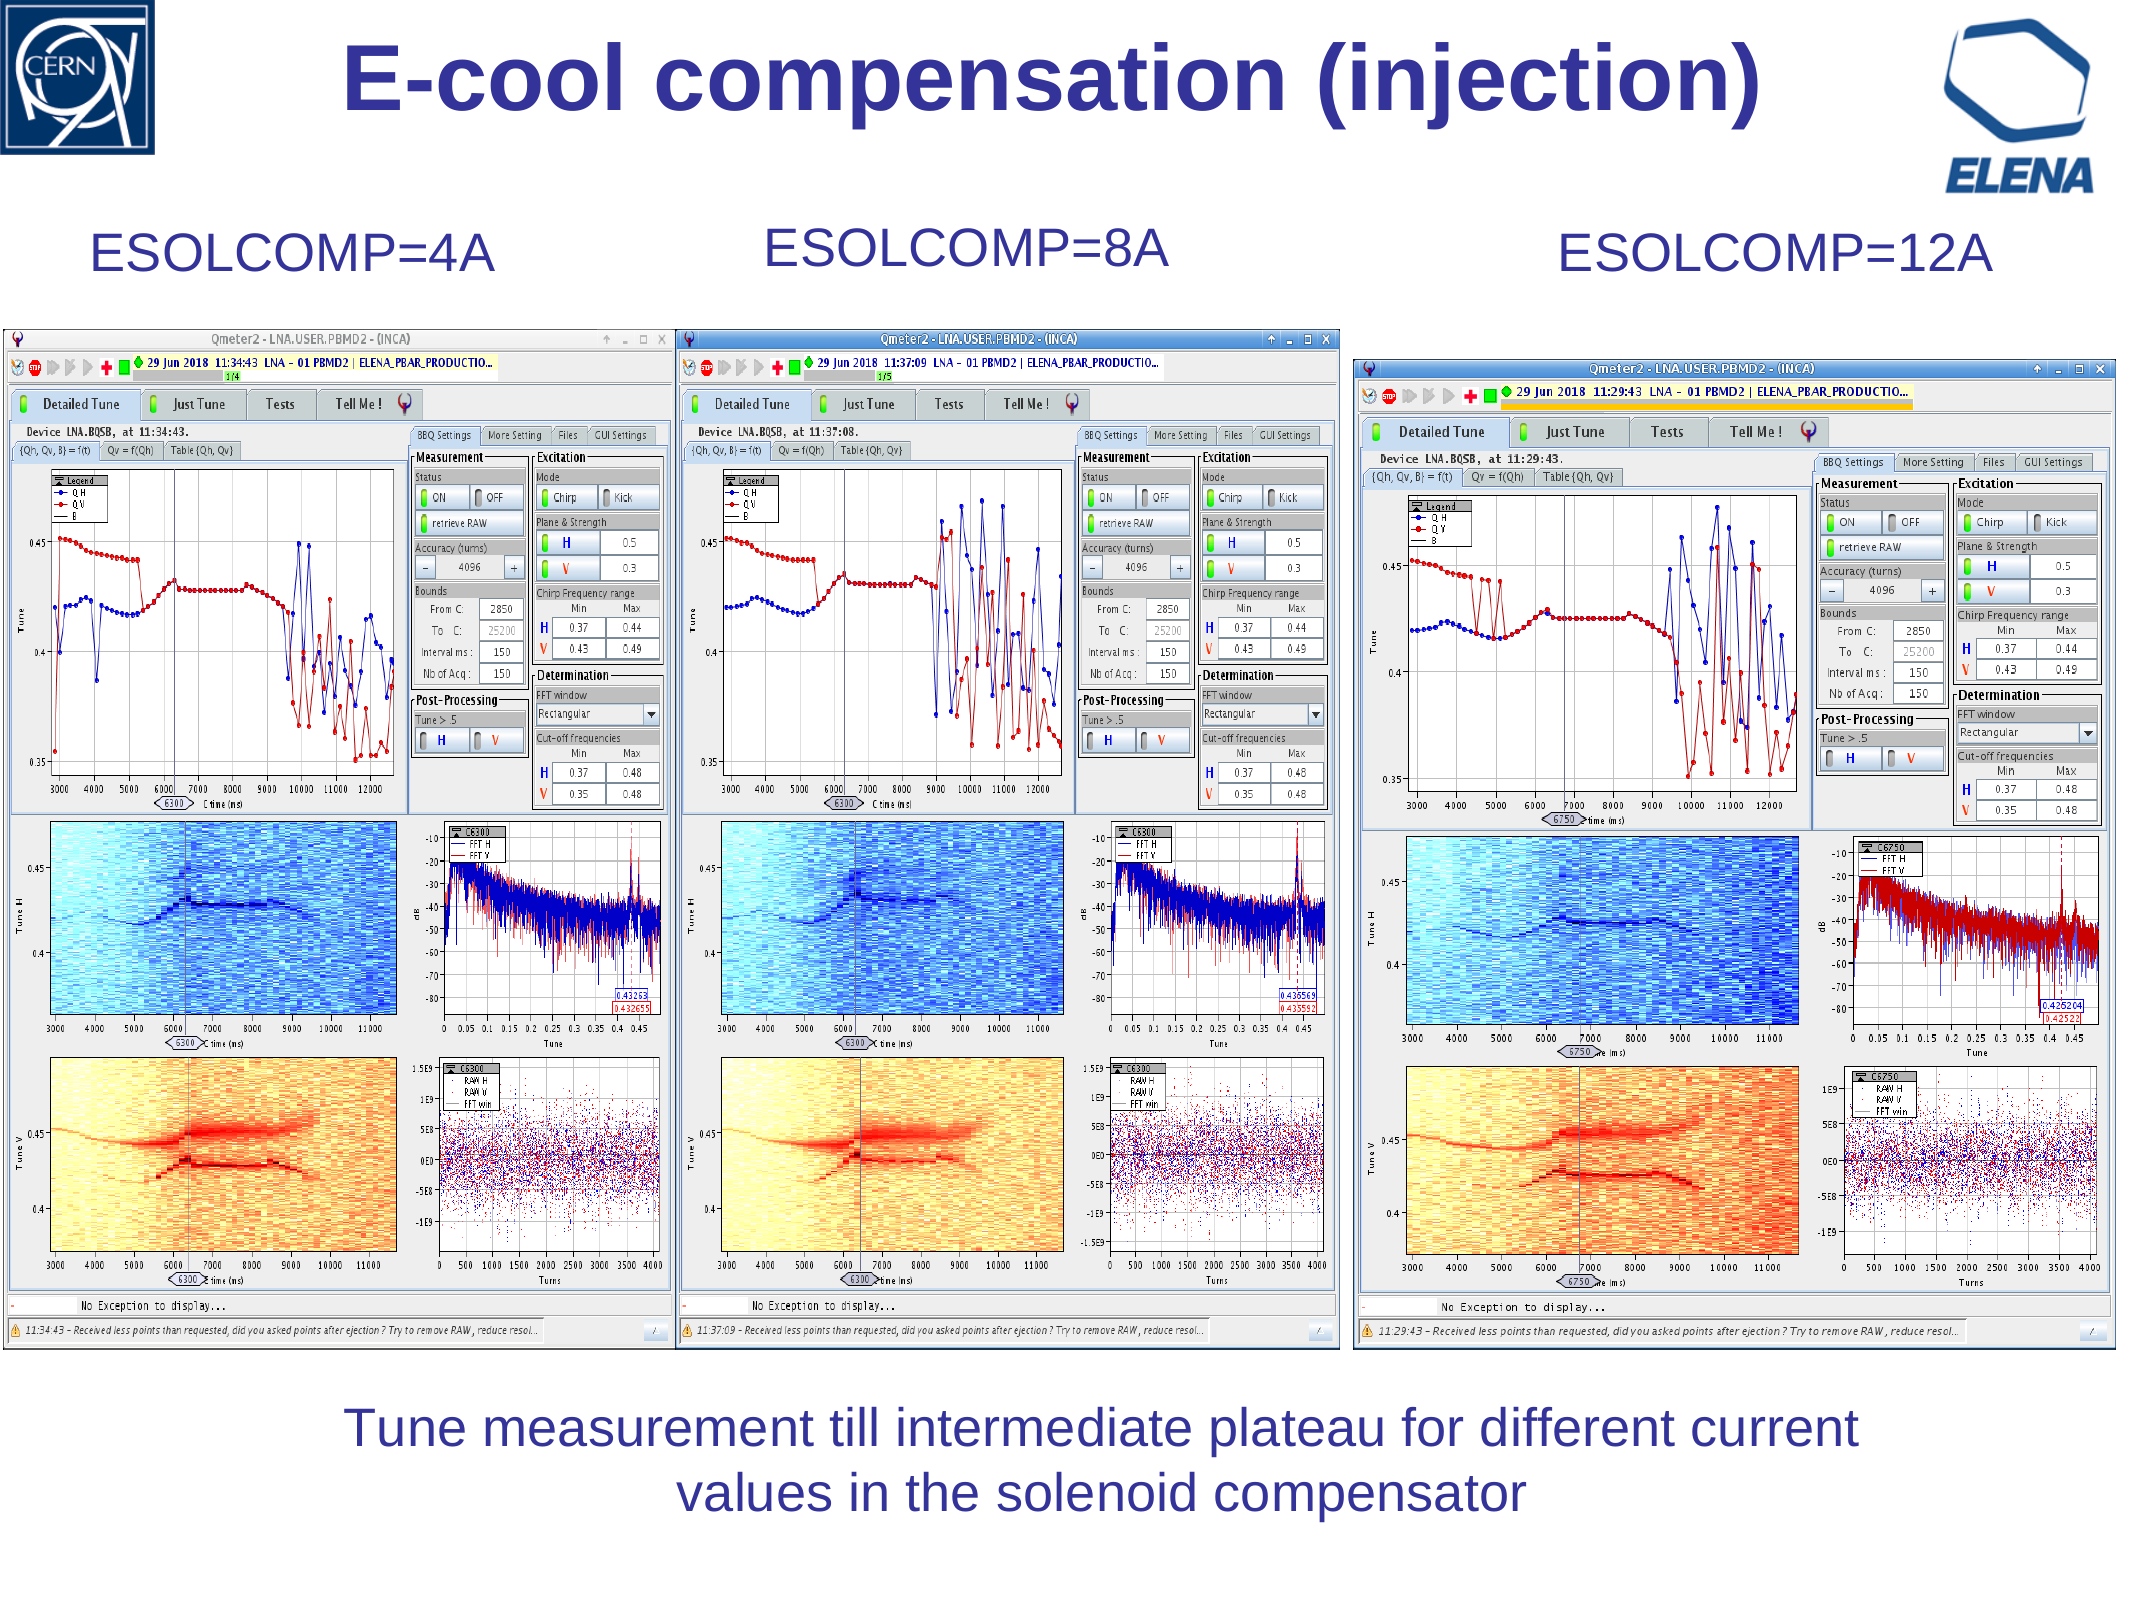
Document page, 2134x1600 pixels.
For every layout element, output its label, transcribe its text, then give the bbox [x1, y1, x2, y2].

picture [1353, 359, 2116, 1351]
text_box ESOLCOMP=12A [1530, 210, 2023, 299]
text_box Tune measurement till intermediate plateau for different current values in the solenoid compensator [315, 1385, 1891, 1531]
title E-cool compensation (injection) [195, 0, 1911, 145]
text_box ESOLCOMP=8A [749, 205, 1186, 286]
picture [0, 0, 155, 155]
picture [1924, 10, 2117, 206]
list ESOLCOMP=4A [74, 210, 526, 306]
picture [3, 329, 1340, 1351]
